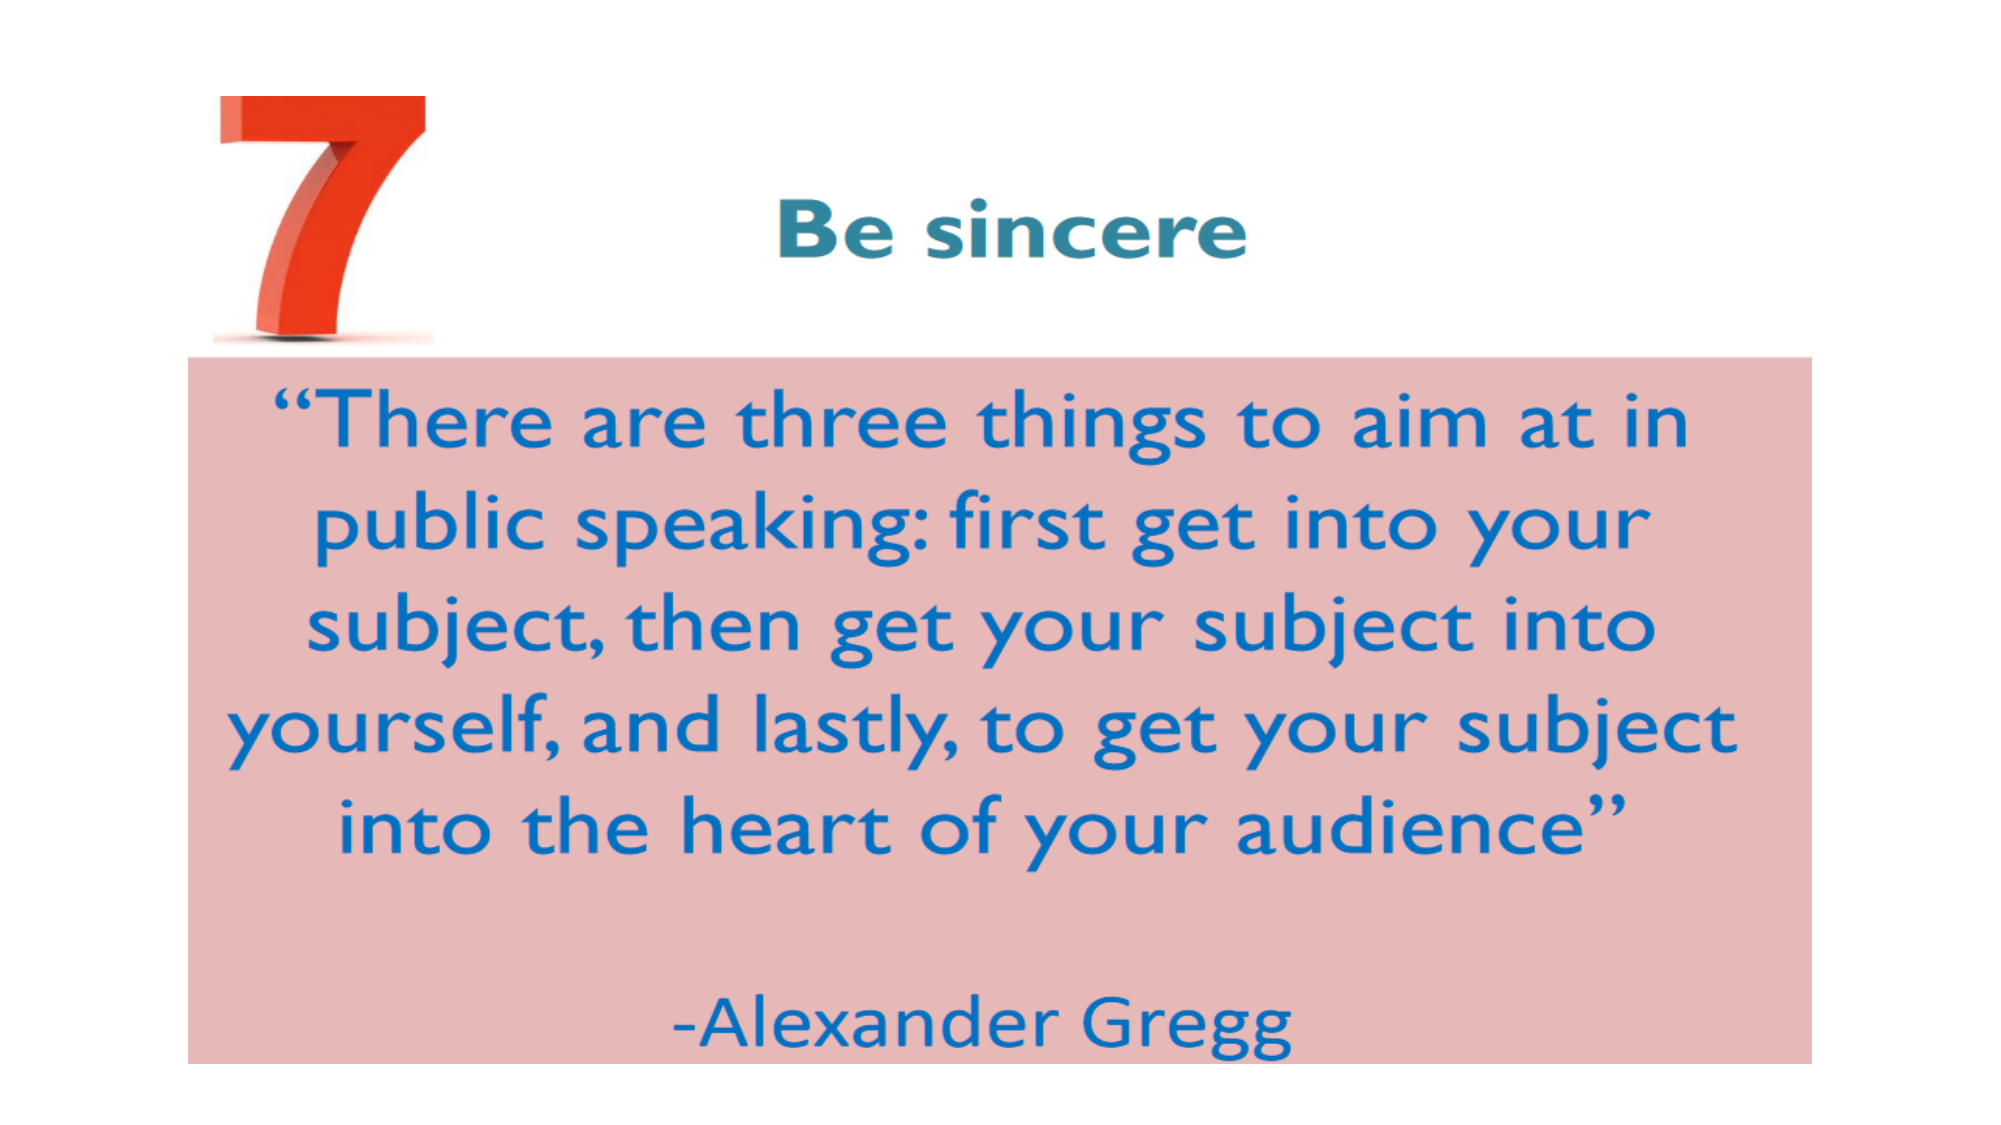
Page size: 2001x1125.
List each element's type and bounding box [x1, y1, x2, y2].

picture [188, 96, 1812, 1065]
